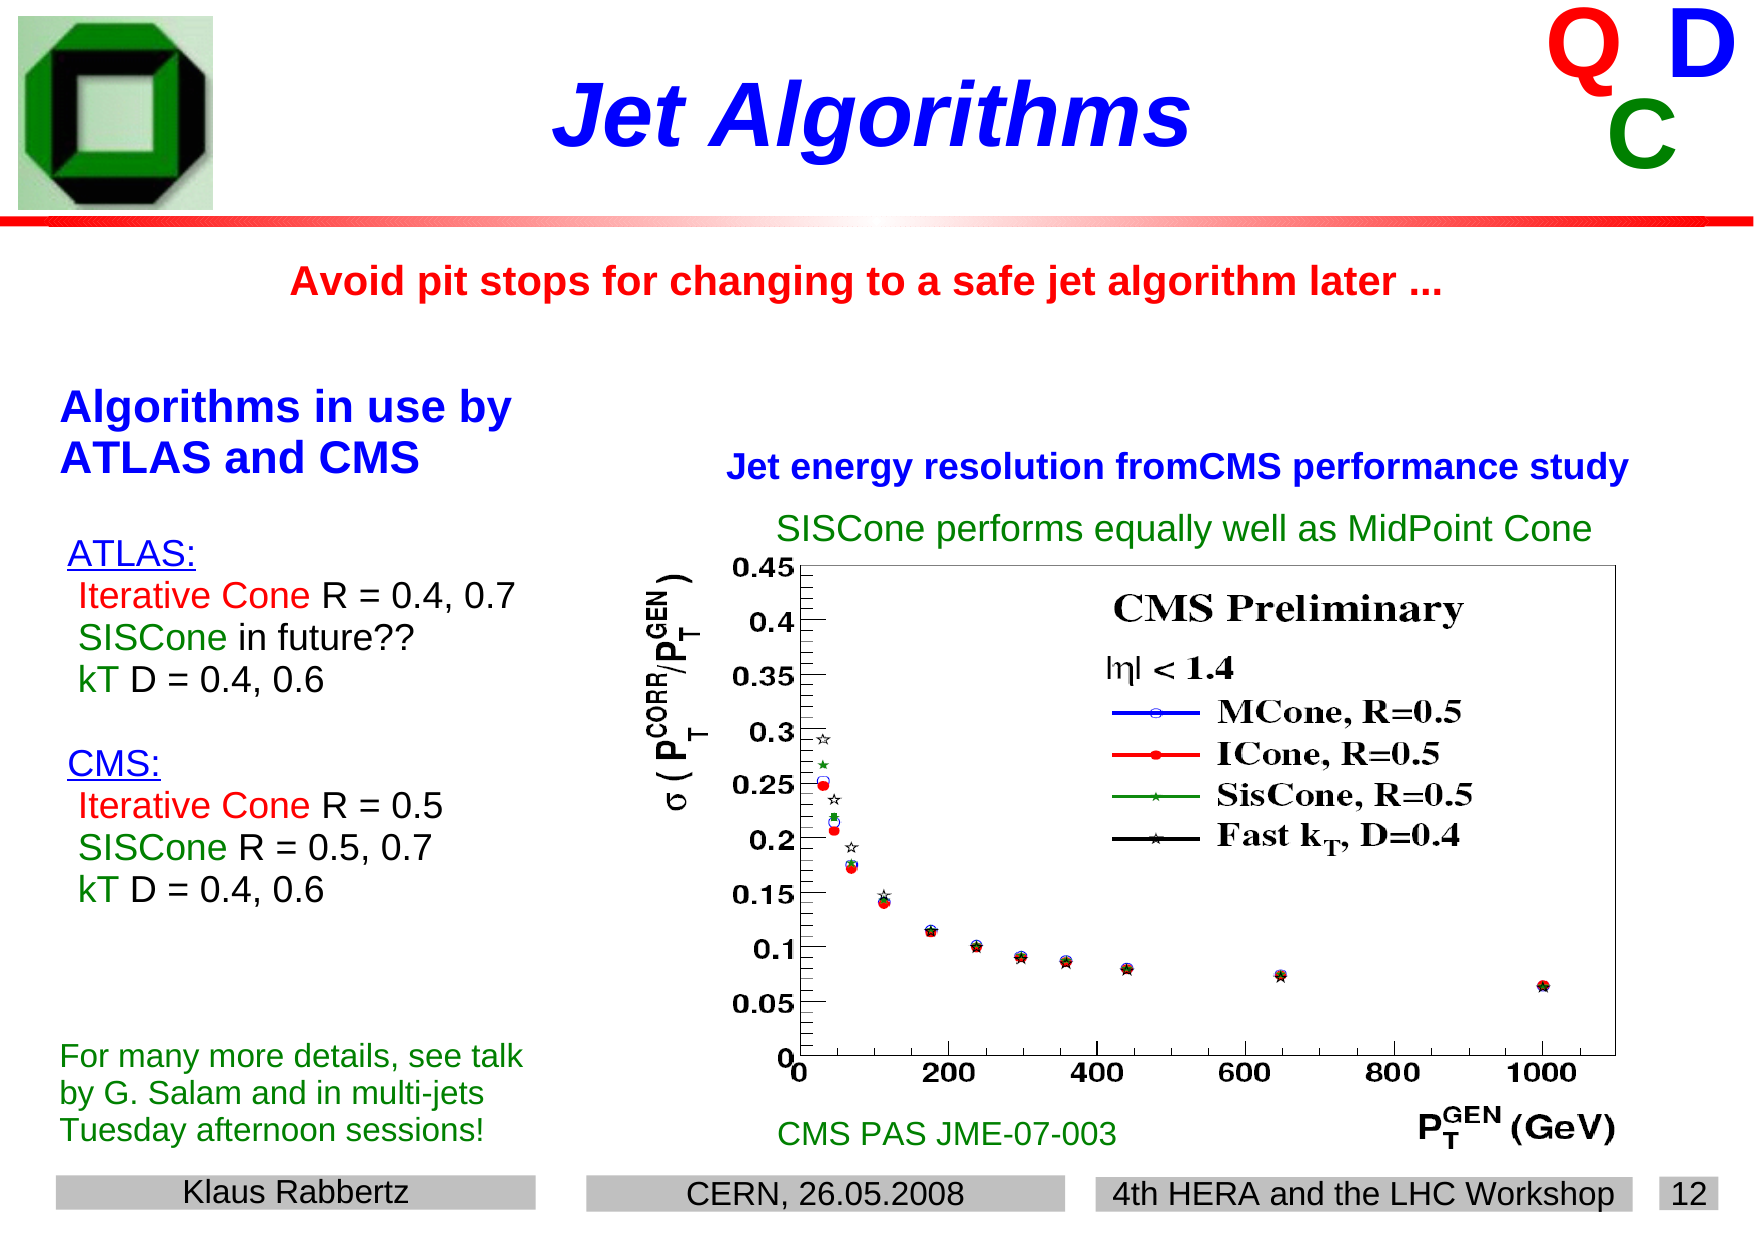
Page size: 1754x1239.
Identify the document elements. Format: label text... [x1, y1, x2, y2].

title Jet Algorithms [220, 16, 1525, 213]
text_box CMS PAS JME-07-003 [765, 1104, 1130, 1165]
text_box SISCone performs equally well as MidPoint Cone [763, 495, 1622, 549]
picture [633, 549, 1627, 1164]
text_box ATLAS: Iterative Cone R = 0.4, 0.7 SISCone in future?? kT D = 0.4, 0.6 CMS: Iterative Cone R = 0.5 SISCone R = 0.5, 0.7 kT D = 0.4, 0.6 [55, 520, 563, 923]
text_box Algorithms in use by ATLAS and CMS [47, 368, 516, 496]
text_box Jet energy resolution fromCMS performance study [714, 426, 1657, 502]
picture [18, 16, 213, 210]
text_box For many more details, see talk by G. Salam and in multi-jets Tuesday afternoon sessions! [47, 1025, 621, 1161]
text_box Avoid pit stops for changing to a safe jet algorithm later ... [277, 245, 1457, 317]
